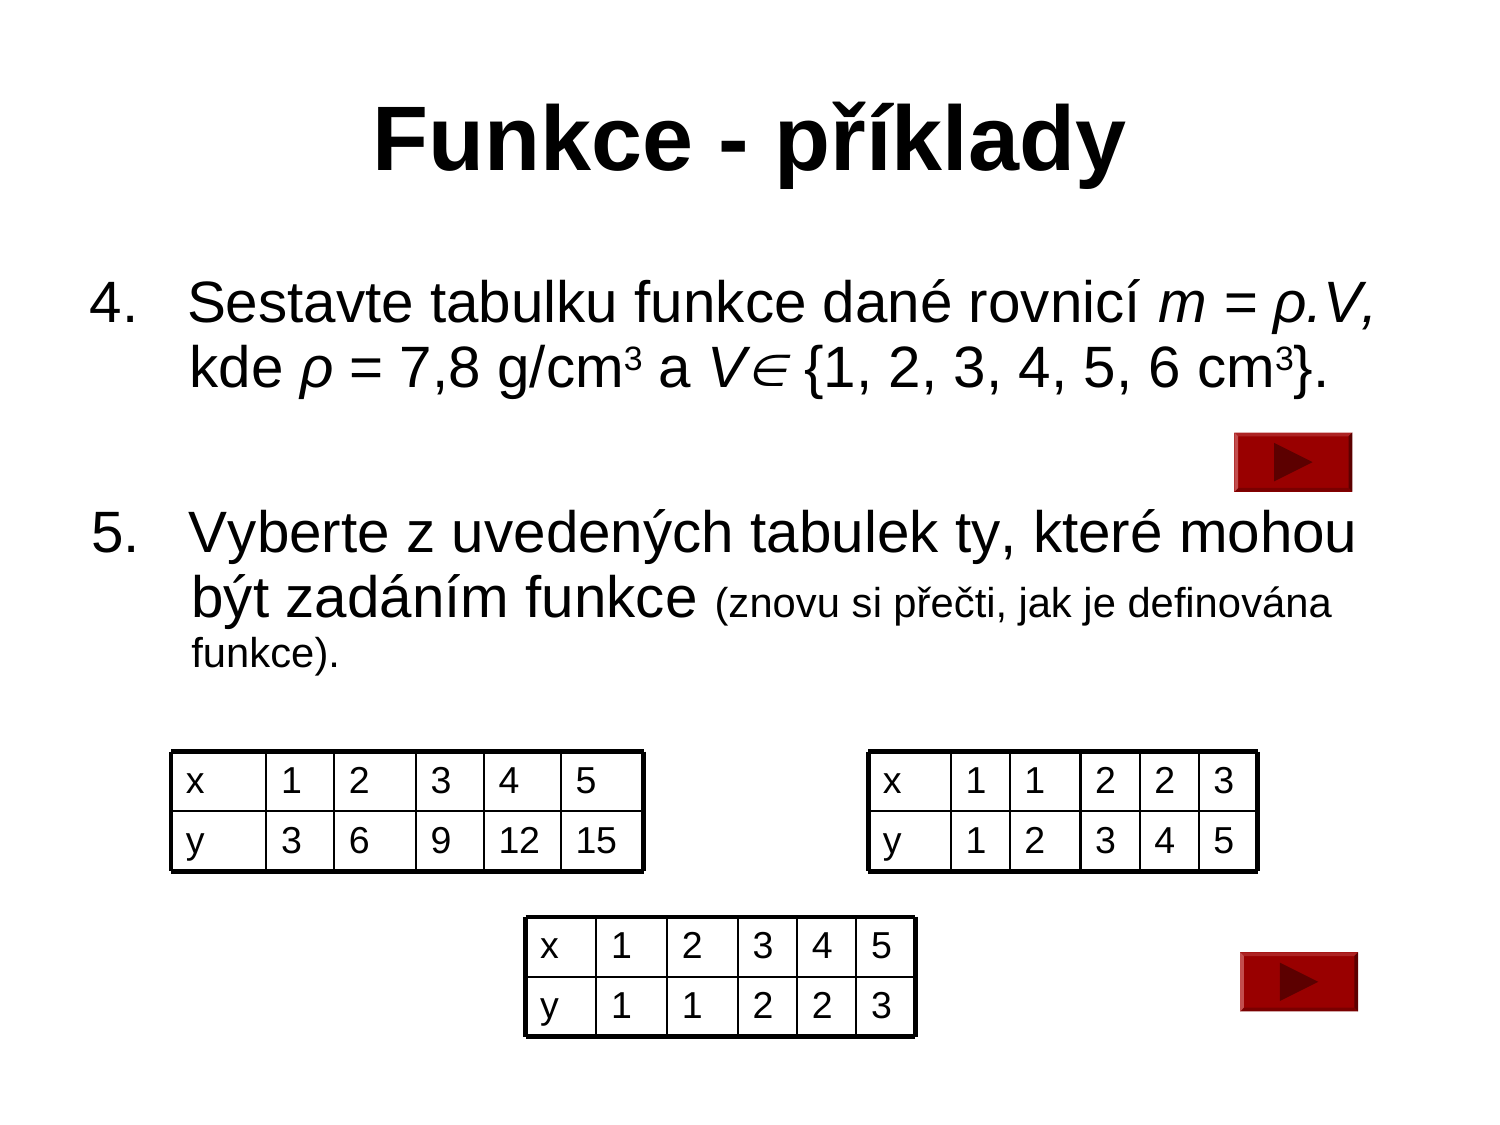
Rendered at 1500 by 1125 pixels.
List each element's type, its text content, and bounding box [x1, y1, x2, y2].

text_box 3 [1082, 812, 1139, 869]
text_box 5 [562, 754, 641, 810]
text_box 3 [857, 978, 913, 1034]
text_box 1 [597, 919, 666, 976]
text_box 2 [798, 978, 855, 1034]
text_box 15 [562, 812, 641, 869]
text_box 1 [1011, 754, 1079, 810]
text_box 9 [417, 812, 483, 869]
text_box [1236, 432, 1353, 492]
title Funkce - příklady [75, 45, 1426, 233]
text_box 2 [335, 754, 415, 810]
text_box 5 [1200, 812, 1255, 869]
text_box x [871, 754, 950, 810]
list 4. Sestavte tabulku funkce dané rovnicí m = ρ.V, kde ρ = 7,8 g/cm3 a V {1, 2, 3, 4, 5, 6 cm3}. [74, 262, 1424, 445]
text_box [1241, 952, 1359, 1012]
text_box 1 [668, 978, 737, 1034]
text_box x [528, 919, 595, 976]
text_box 12 [1234, 432, 1239, 492]
text_box y [173, 812, 265, 869]
text_box 1 [267, 754, 333, 810]
text_box y [528, 978, 595, 1034]
text_box 1 [597, 978, 666, 1034]
text_box 3 [1200, 754, 1255, 810]
text_box y [871, 812, 950, 869]
text_box 6 [335, 812, 415, 869]
text_box 12 [485, 812, 560, 869]
text_box 3 [417, 754, 483, 810]
text_box 5. Vyberte z uvedených tabulek ty, které mohou být zadáním funkce (znovu si přečti, jak je definována funkce). [76, 491, 1414, 705]
text_box 2 [739, 978, 796, 1034]
text_box 5 [857, 919, 913, 976]
text_box 1 [952, 812, 1009, 869]
text_box 2 [1011, 812, 1079, 869]
text_box 2 [1082, 754, 1139, 810]
text_box 4 [485, 754, 560, 810]
text_box x [173, 754, 265, 810]
text_box 2 [668, 919, 737, 976]
text_box 3 [267, 812, 333, 869]
text_box 3 [739, 919, 796, 976]
text_box 4 [798, 919, 855, 976]
text_box 1 [952, 754, 1009, 810]
text_box 4 [1141, 812, 1198, 869]
text_box 12 [1240, 952, 1244, 1012]
text_box 2 [1141, 754, 1198, 810]
